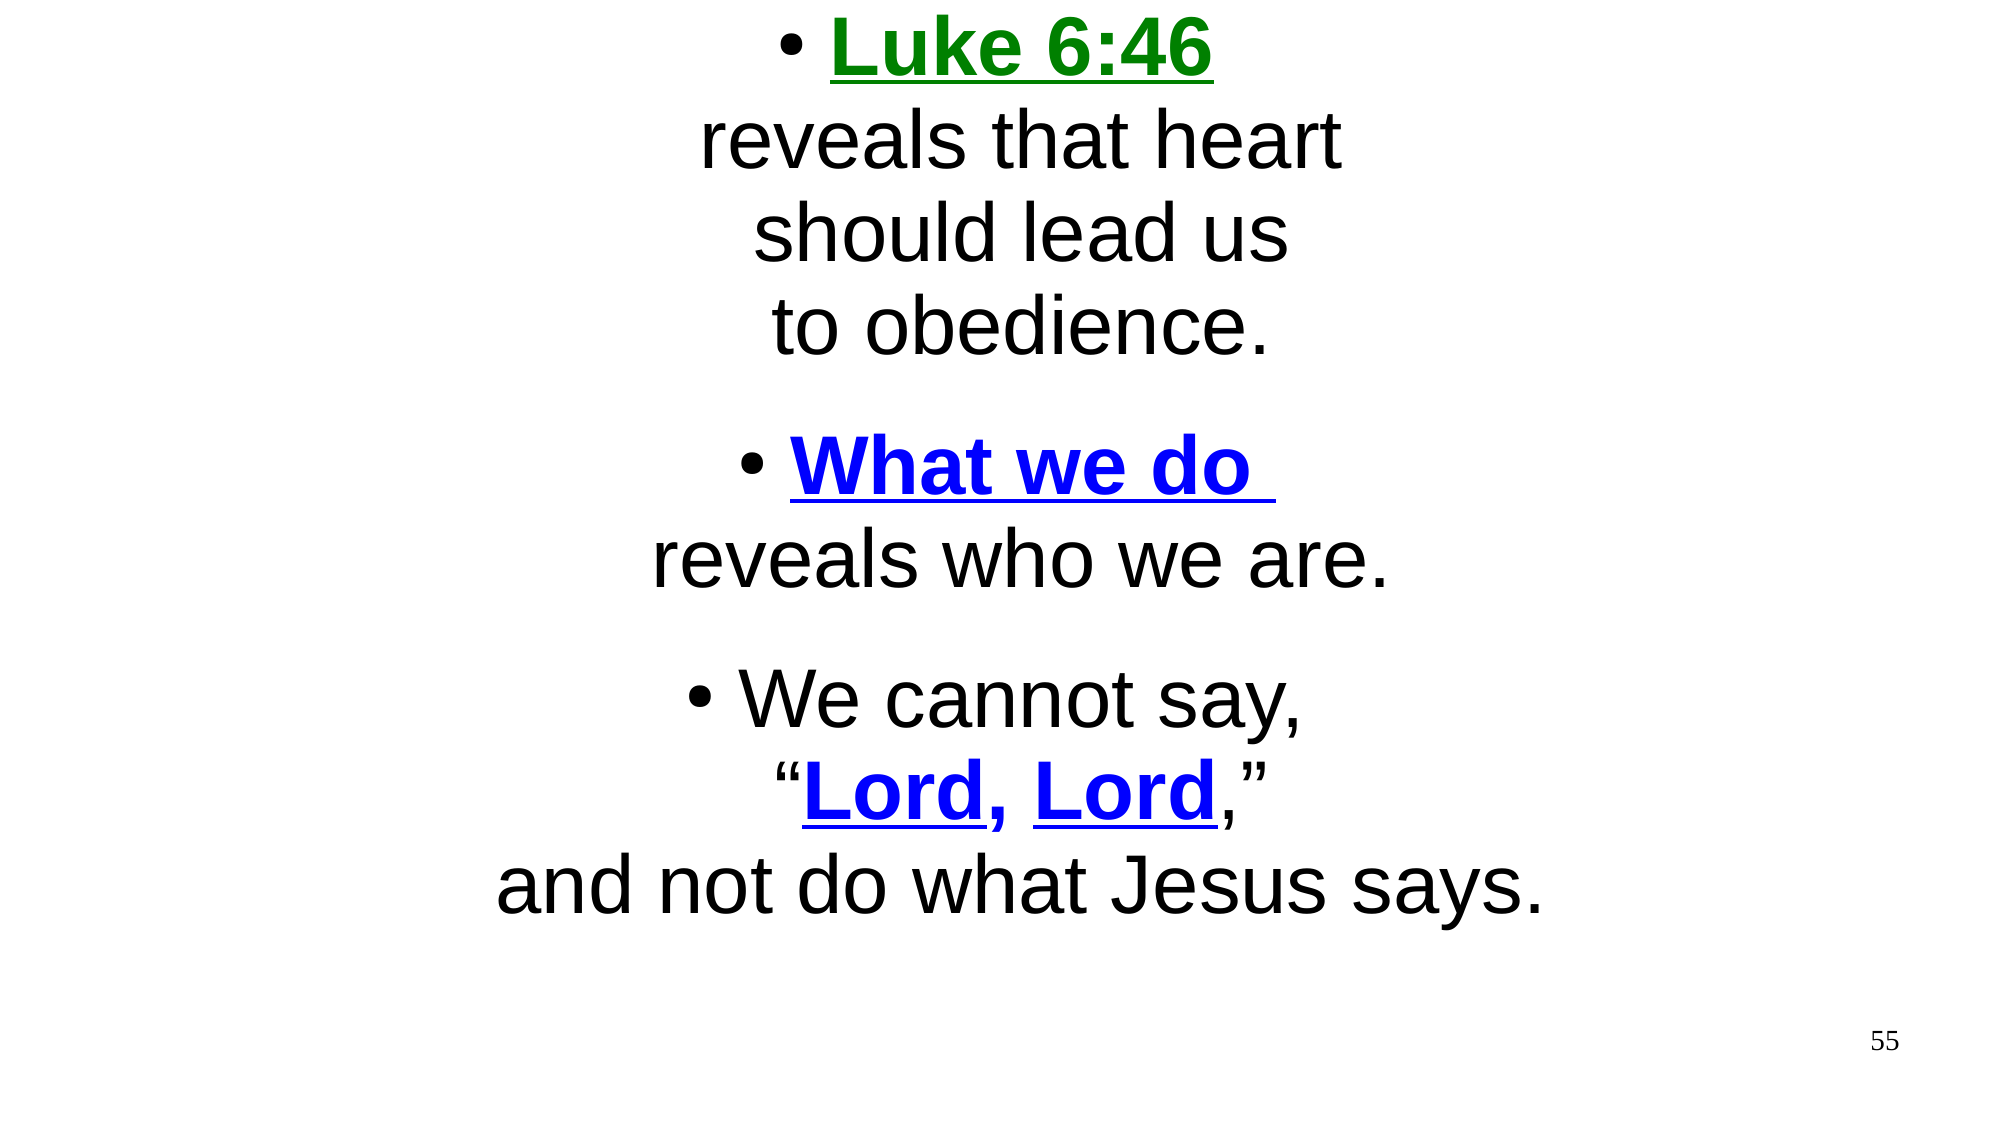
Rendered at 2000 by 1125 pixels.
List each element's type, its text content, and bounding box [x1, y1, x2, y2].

list Luke 6:46 reveals that heart should lead us to obedience. What we do reveals who we are. We cannot say, “Lord, Lord,” and not do what Jesus says. [0, 0, 1996, 1123]
